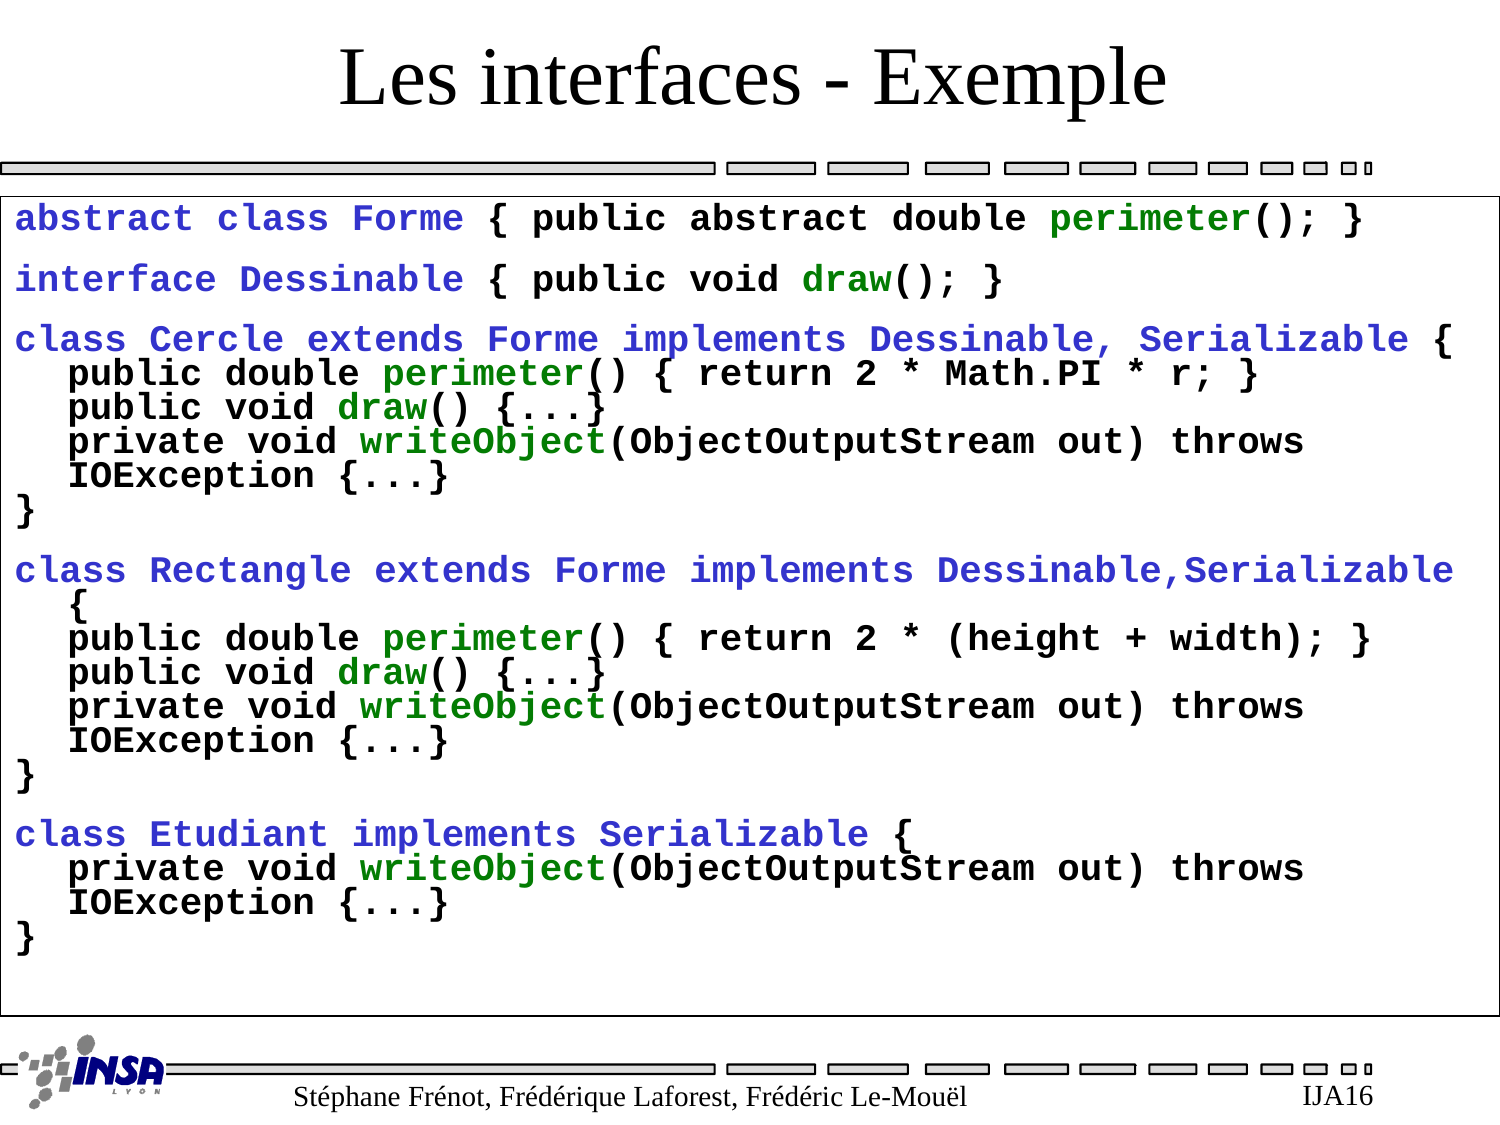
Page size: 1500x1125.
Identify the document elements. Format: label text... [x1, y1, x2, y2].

list abstract class Forme { public abstract double perimeter(); } interface Dessinable { public void draw(); } class Cercle extends Forme implements Dessinable, Serializable { public double perimeter() { return 2 * Math.PI * r; } public void draw() {...} private void writeObject(ObjectOutputStream out) throws IOException {...} } class Rectangle extends Forme implements Dessinable,Serializable { public double perimeter() { return 2 * (height + width); } public void draw() {...} private void writeObject(ObjectOutputStream out) throws IOException {...} } class Etudiant implements Serializable { private void writeObject(ObjectOutputStream out) throws IOException {...} } [0, 196, 1500, 1017]
title Les interfaces - Exemple [134, 32, 1374, 134]
